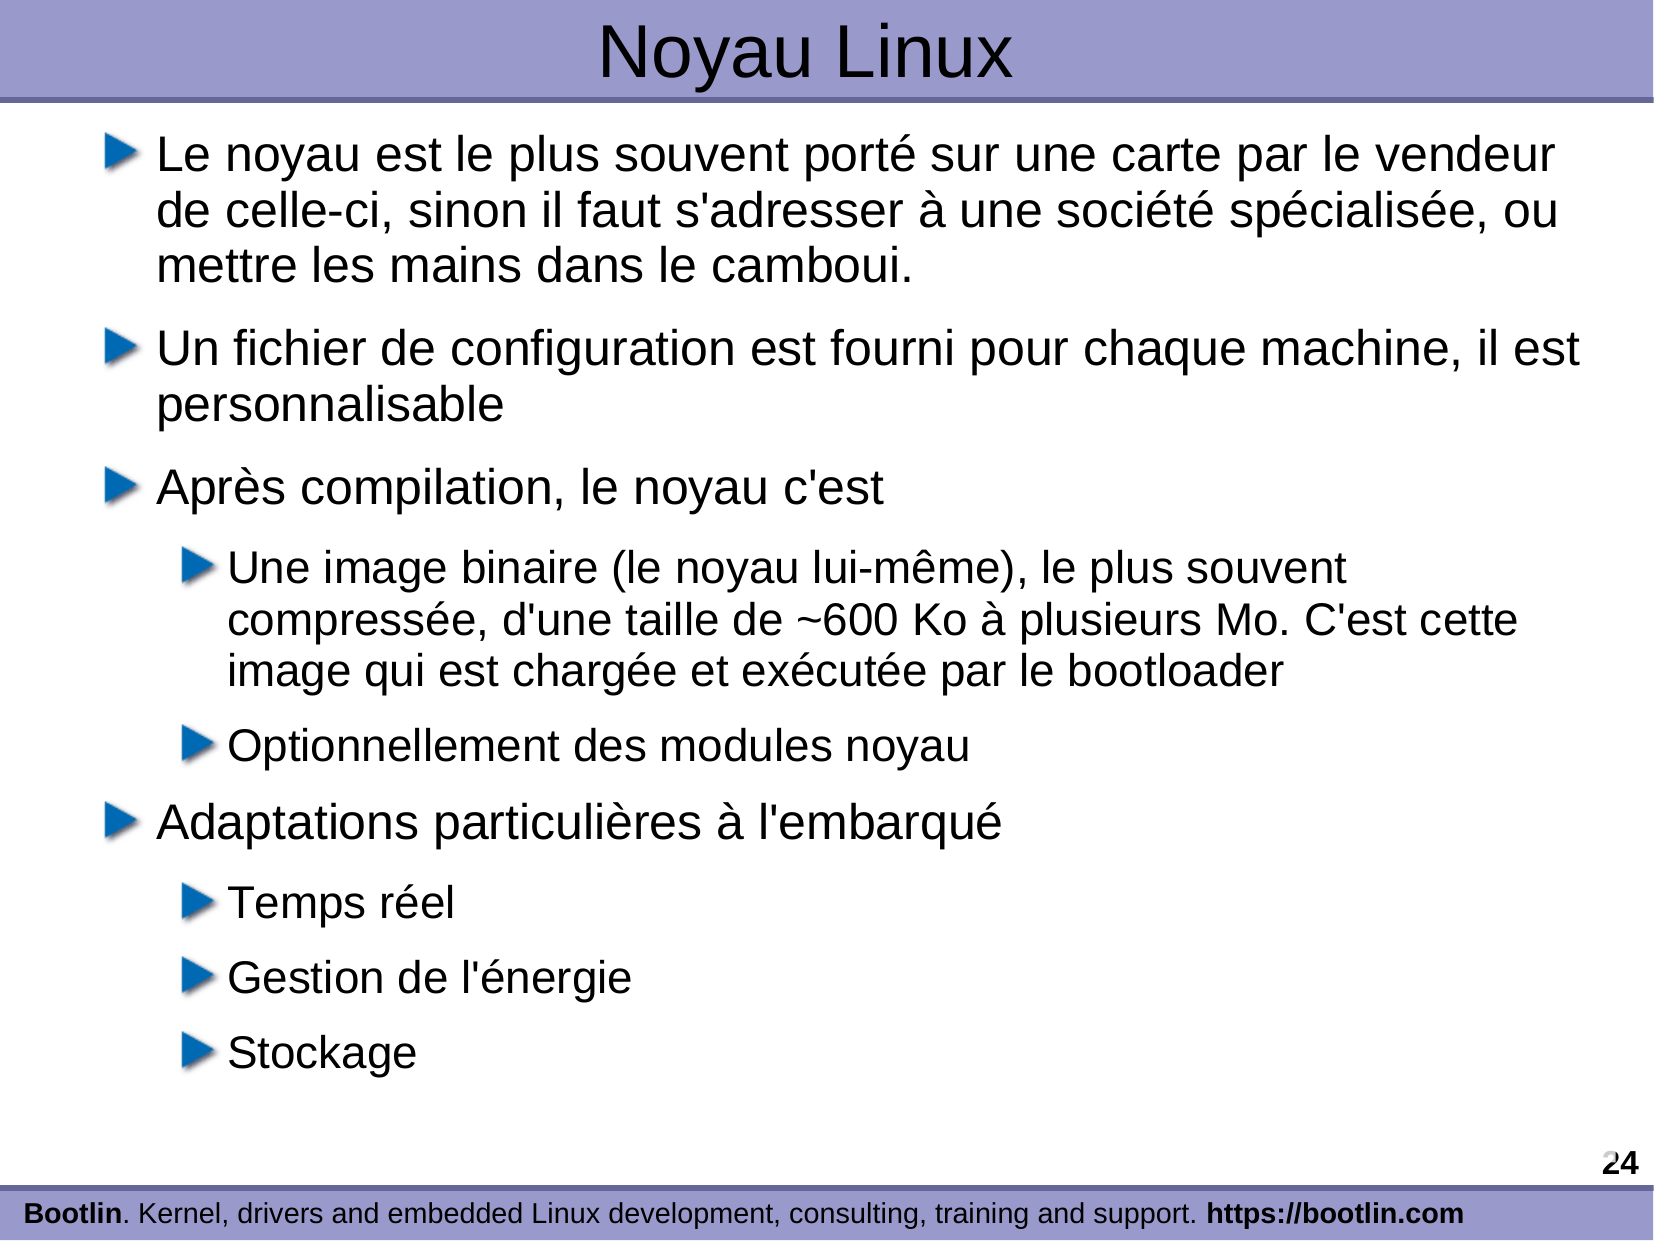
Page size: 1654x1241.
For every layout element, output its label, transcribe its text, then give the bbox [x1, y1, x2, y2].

list Le noyau est le plus souvent porté sur une carte par le vendeur de celle-ci, sinon il faut s'adresser à une société spécialisée, ou mettre les mains dans le camboui. Un fichier de configuration est fourni pour chaque machine, il est personnalisable Après compilation, le noyau c'est Une image binaire (le noyau lui-même), le plus souvent compressée, d'une taille de ~600 Ko à plusieurs Mo. C'est cette image qui est chargée et exécutée par le bootloader Optionnellement des modules noyau Adaptations particulières à l'embarqué Temps réel Gestion de l'énergie Stockage [85, 126, 1616, 1163]
title Noyau Linux [60, 5, 1551, 97]
